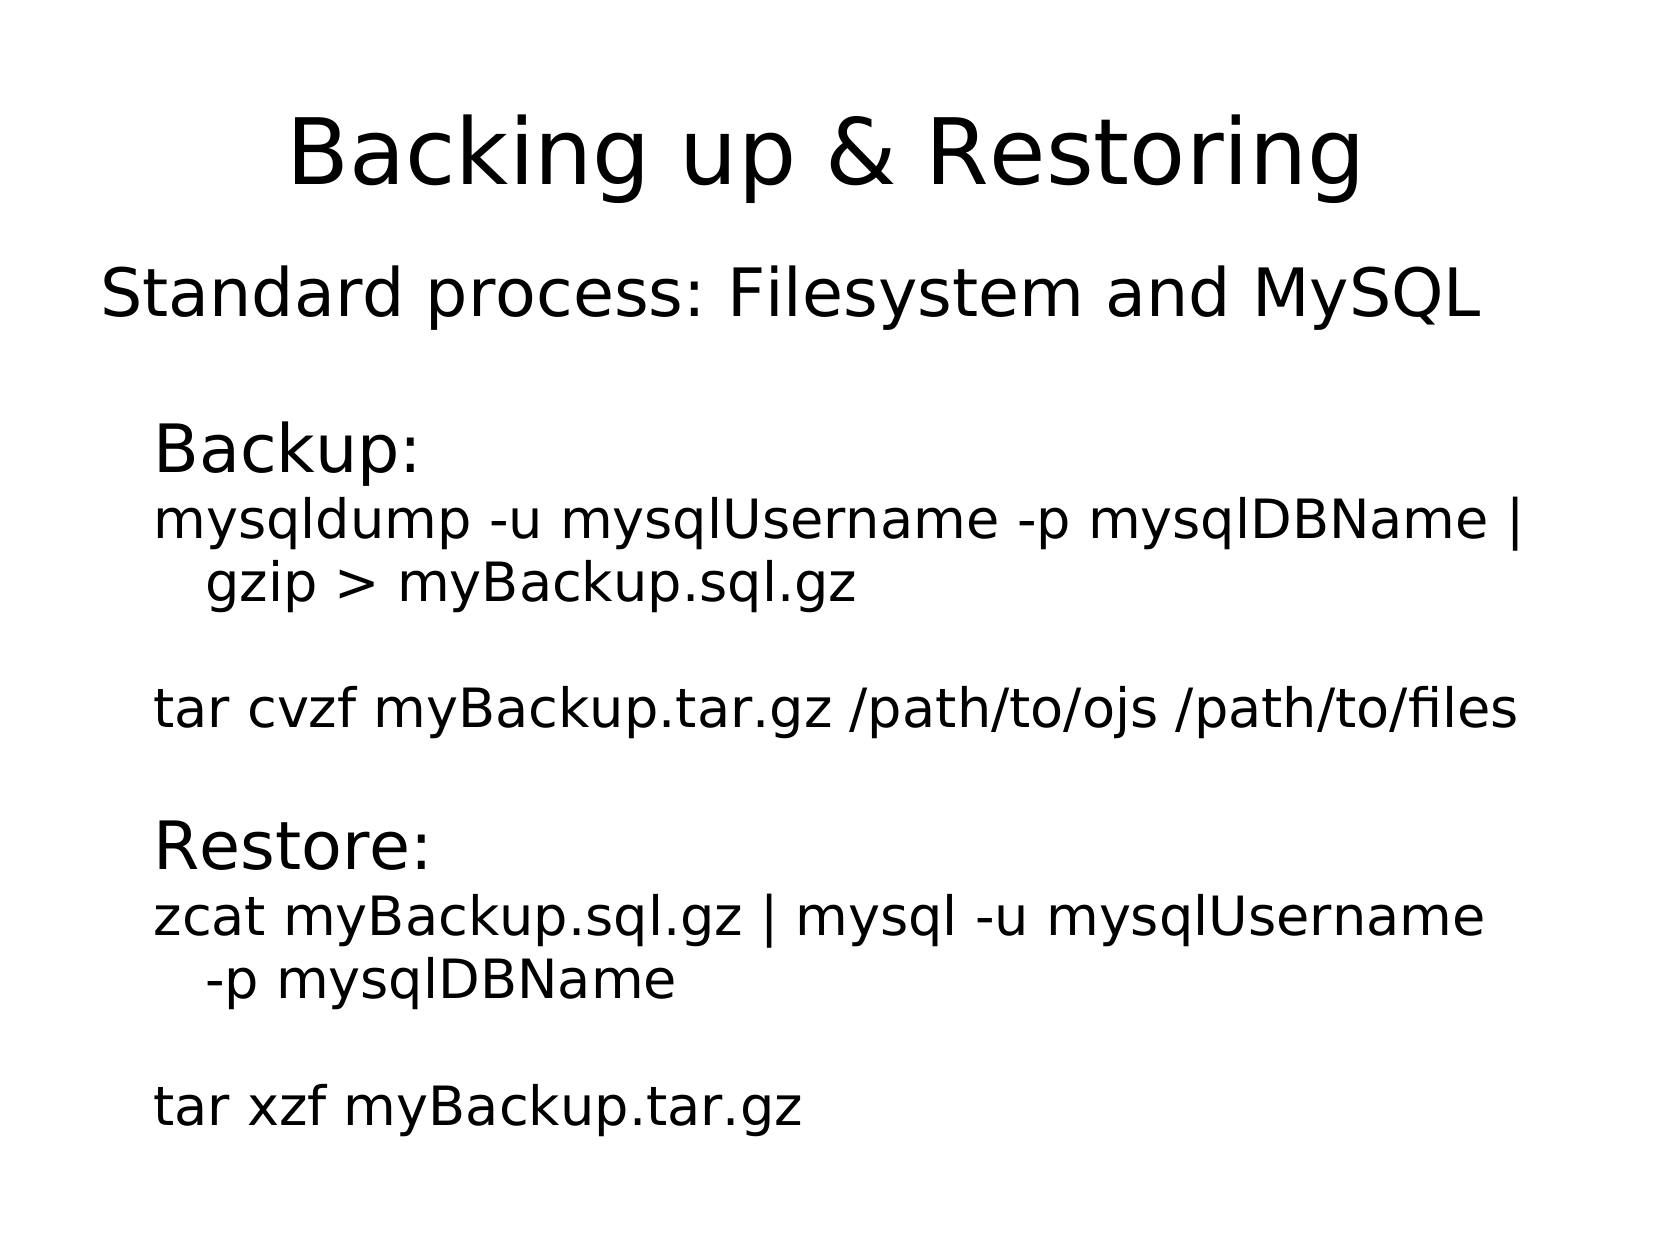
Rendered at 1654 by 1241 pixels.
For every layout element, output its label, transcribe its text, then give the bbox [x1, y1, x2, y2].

list Standard process: Filesystem and MySQL Backup: mysqldump -u mysqlUsername -p mysqlDBName | gzip > myBackup.sql.gz tar cvzf myBackup.tar.gz /path/to/ojs /path/to/files Restore: zcat myBackup.sql.gz | mysql -u mysqlUsername -p mysqlDBName tar xzf myBackup.tar.gz [82, 254, 1571, 1138]
title Backing up & Restoring [82, 56, 1571, 250]
